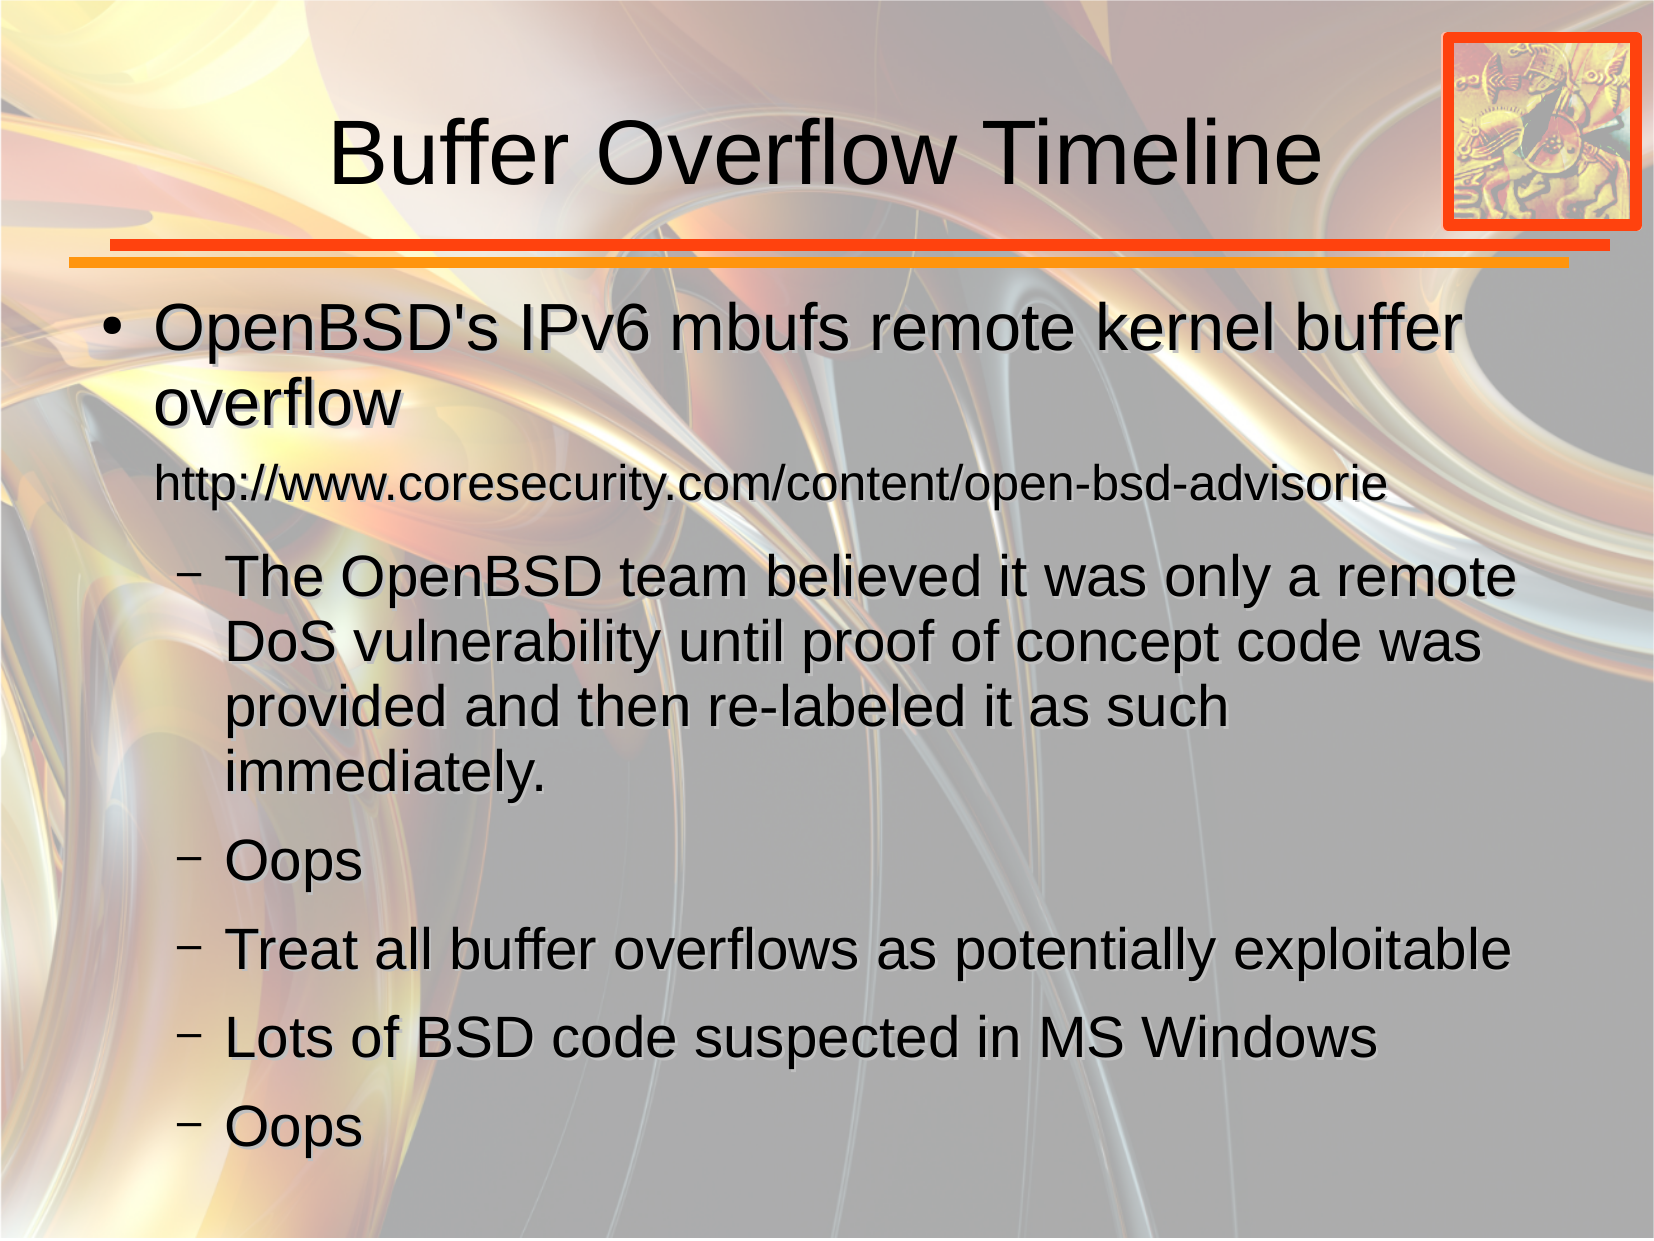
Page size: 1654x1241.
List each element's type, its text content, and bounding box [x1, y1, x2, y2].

list OpenBSD's IPv6 mbufs remote kernel buffer overflow http://www.coresecurity.com/content/open-bsd-advisorie The OpenBSD team believed it was only a remote DoS vulnerability until proof of concept code was provided and then re-labeled it as such immediately. Oops Treat all buffer overflows as potentially exploitable Lots of BSD code suspected in MS Windows Oops [82, 290, 1571, 1241]
title Buffer Overflow Timeline [82, 49, 1571, 257]
